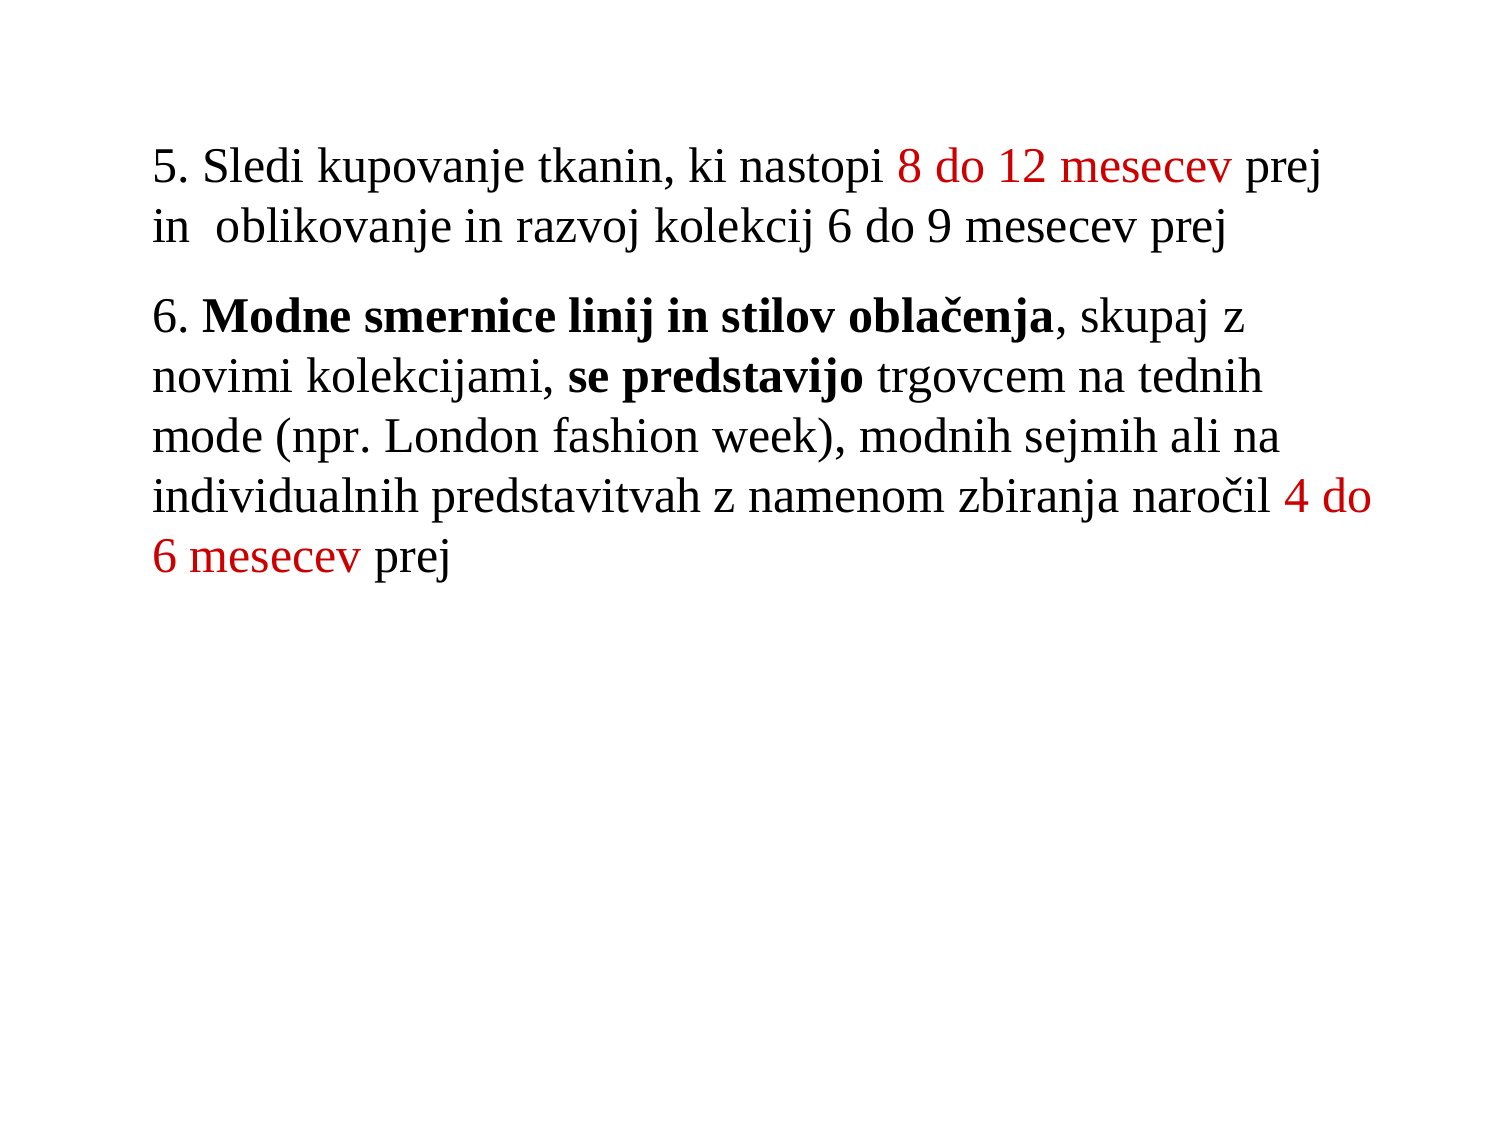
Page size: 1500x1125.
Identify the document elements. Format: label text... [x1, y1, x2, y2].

text_box 5. Sledi kupovanje tkanin, ki nastopi 8 do 12 mesecev prej in oblikovanje in razvoj kolekcij 6 do 9 mesecev prej 6. Modne smernice linij in stilov oblačenja, skupaj z novimi kolekcijami, se predstavijo trgovcem na tednih mode (npr. London fashion week), modnih sejmih ali na individualnih predstavitvah z namenom zbiranja naročil 4 do 6 mesecev prej [137, 125, 1388, 591]
